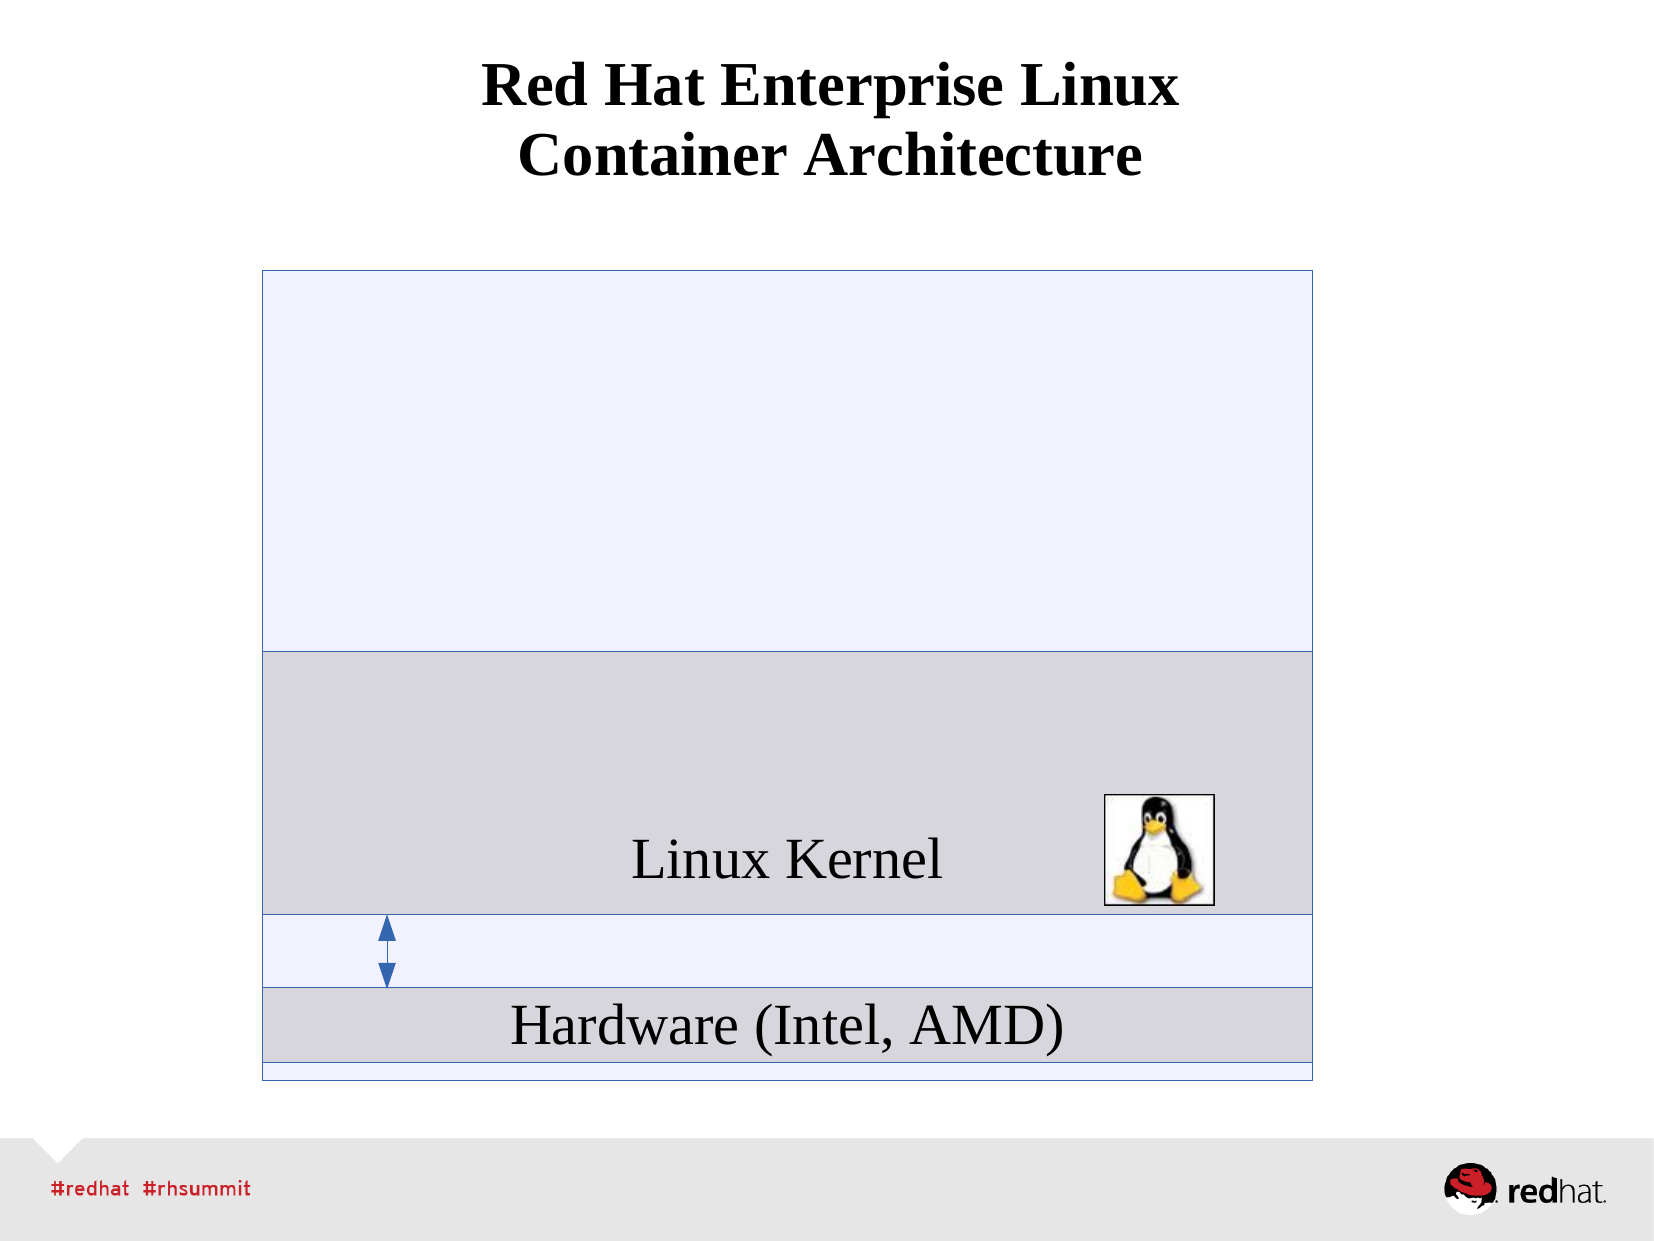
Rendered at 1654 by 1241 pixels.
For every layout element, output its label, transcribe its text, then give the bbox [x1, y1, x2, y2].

picture [0, 0, 1654, 1241]
text_box Linux Kernel [262, 651, 1313, 915]
text_box [262, 270, 1313, 651]
text_box Hardware (Intel, AMD) [262, 987, 1313, 1063]
text_box [388, 915, 1313, 987]
title Red Hat Enterprise Linux Container Architecture [86, 25, 1576, 214]
text_box [262, 1063, 1313, 1081]
text_box [262, 915, 387, 987]
